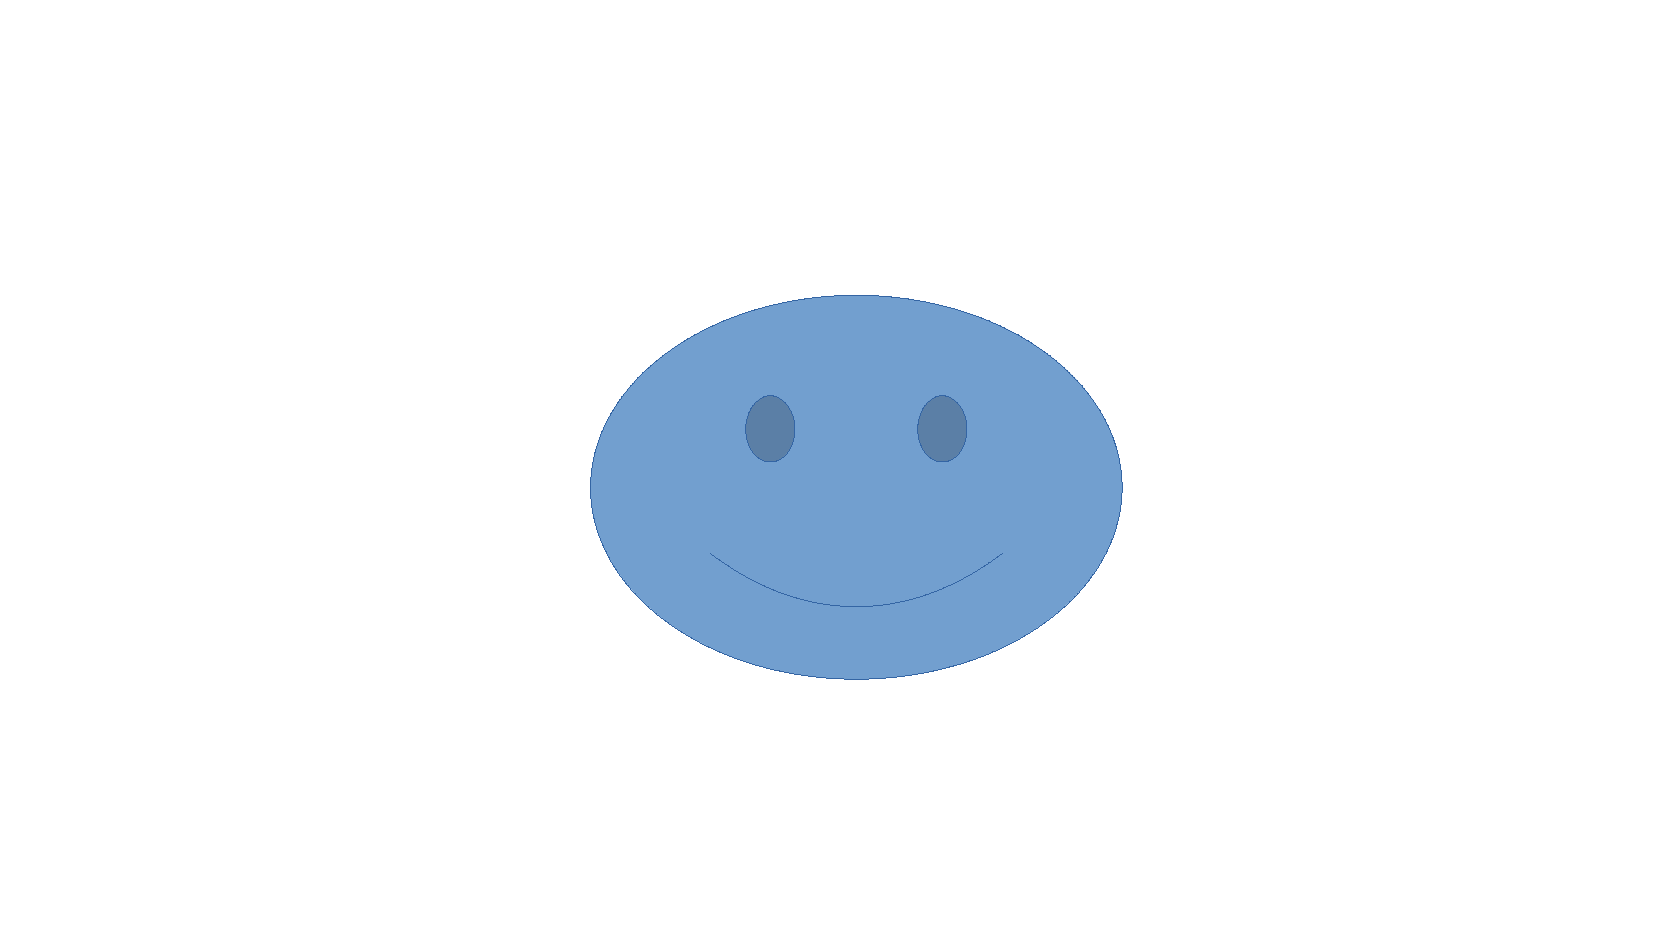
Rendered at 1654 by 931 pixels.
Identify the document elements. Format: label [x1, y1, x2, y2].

text_box [590, 295, 1123, 680]
